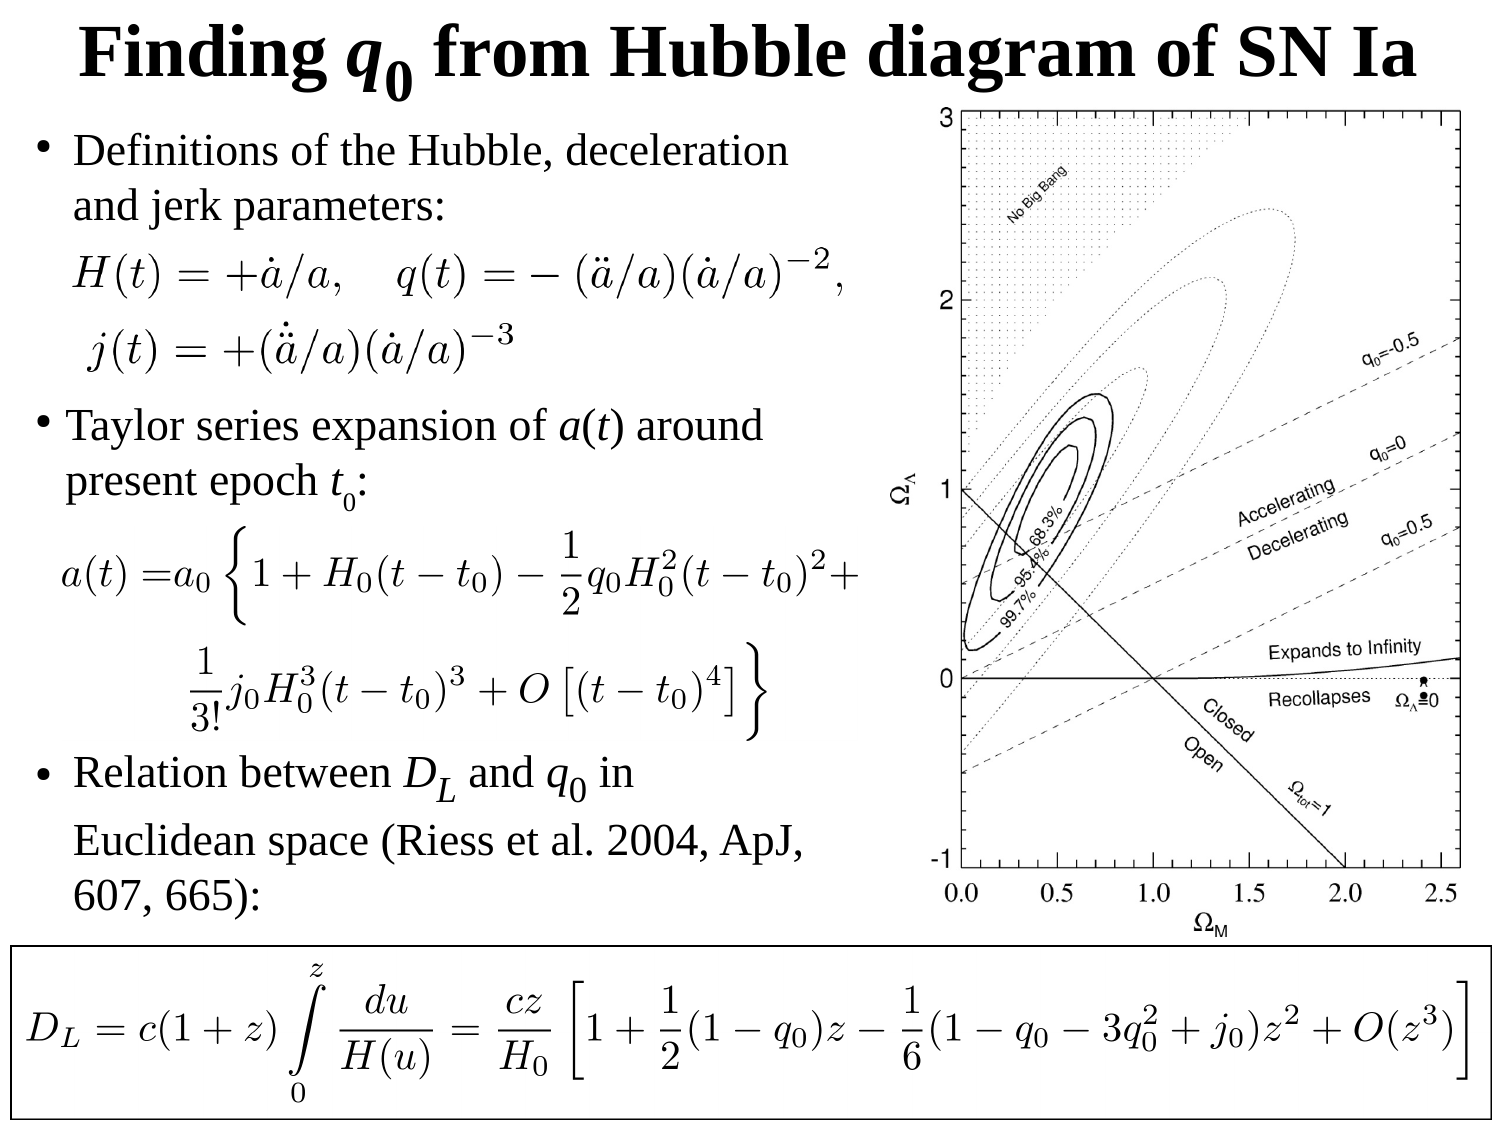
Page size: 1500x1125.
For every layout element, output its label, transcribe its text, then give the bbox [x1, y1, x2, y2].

picture [72, 247, 842, 374]
text_box Definitions of the Hubble, deceleration and jerk parameters: Taylor series expansion of a(t) around present epoch t0: Relation between DL and q0 in Euclidean space (Riess et al. 2004, ApJ, 607, 665): [20, 114, 841, 706]
picture [62, 526, 858, 741]
picture [10, 945, 1492, 1120]
title Finding q0 from Hubble diagram of SN Ia [5, 1, 1491, 114]
picture [890, 107, 1461, 937]
